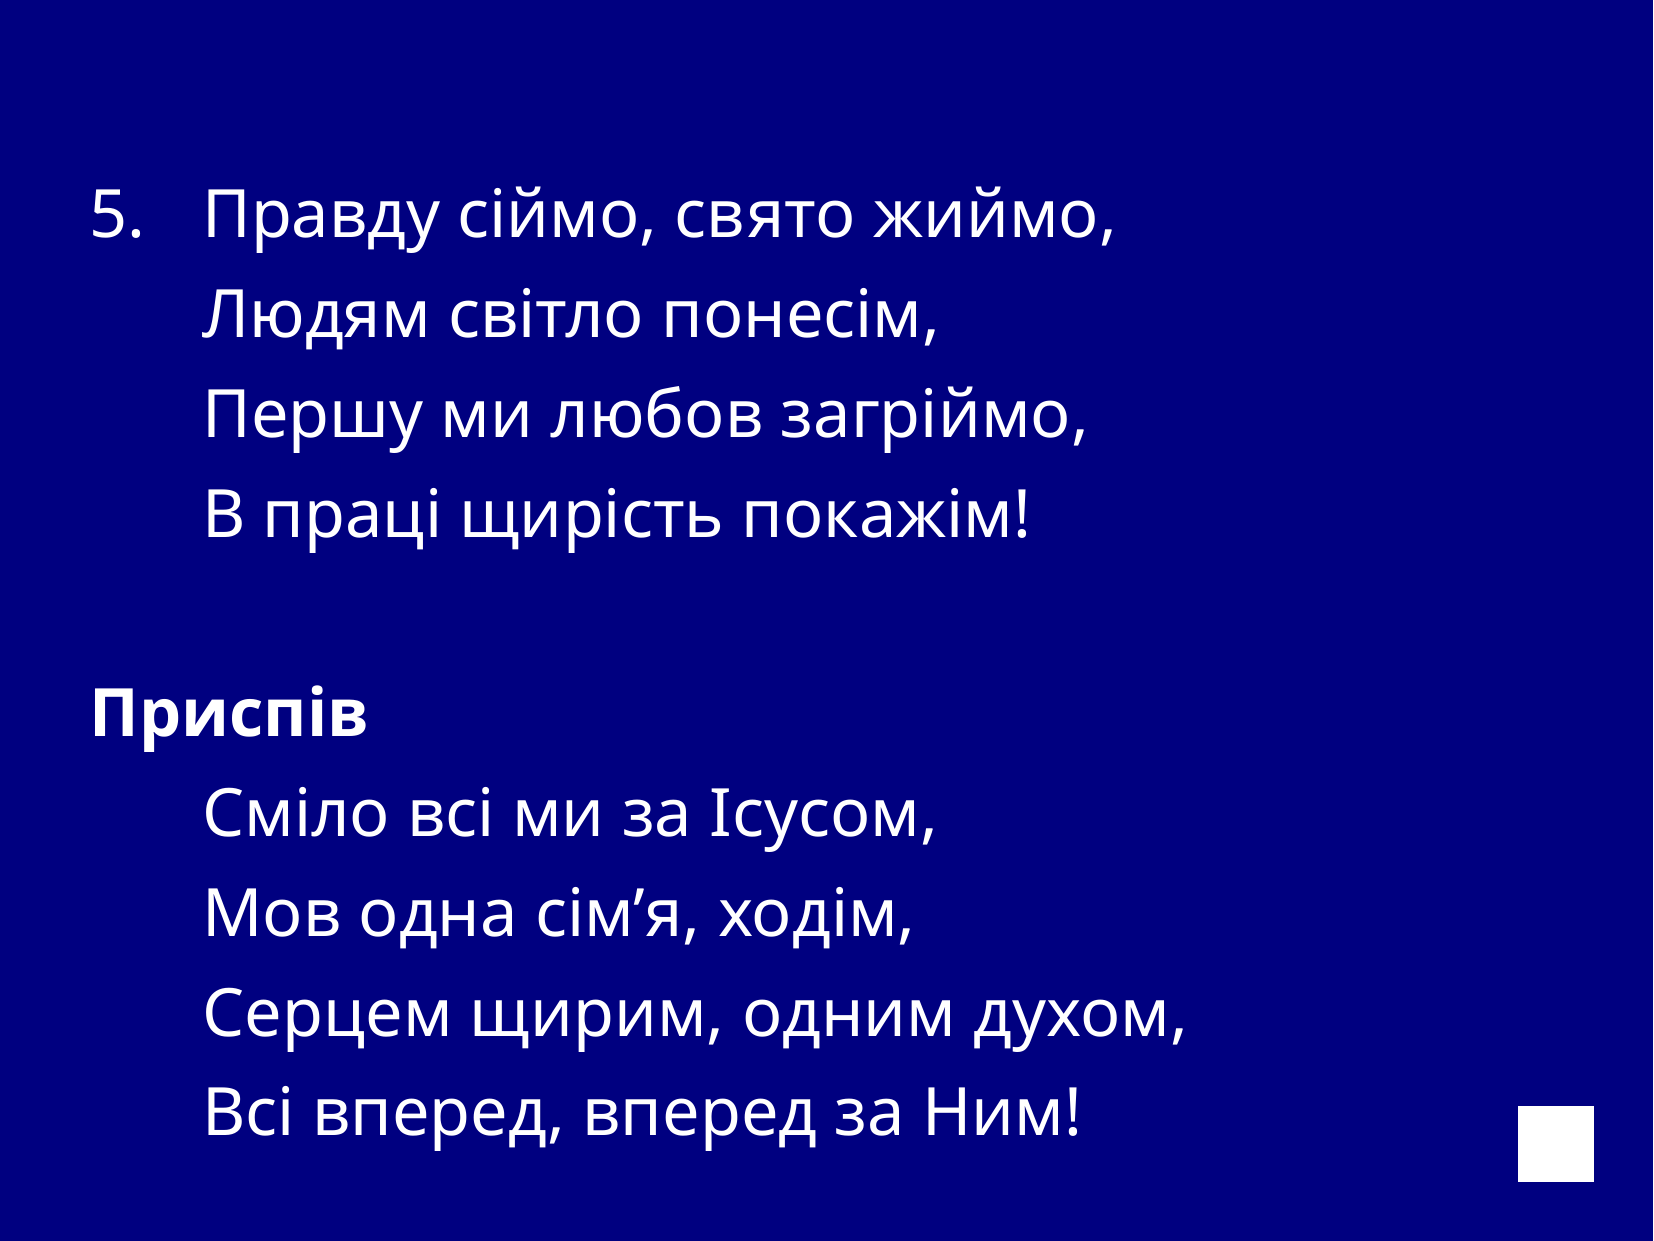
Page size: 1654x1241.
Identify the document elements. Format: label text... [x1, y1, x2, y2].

text_box [1518, 1106, 1594, 1182]
text_box 5. Правду сіймо, свято жиймо, Людям світло понесім, Першу ми любов загріймо, В праці щирість покажім! Приспів Сміло всі ми за Ісусом, Мов одна сім’я, ходім, Серцем щирим, одним духом, Всі вперед, вперед за Ним! [75, 150, 1576, 1163]
